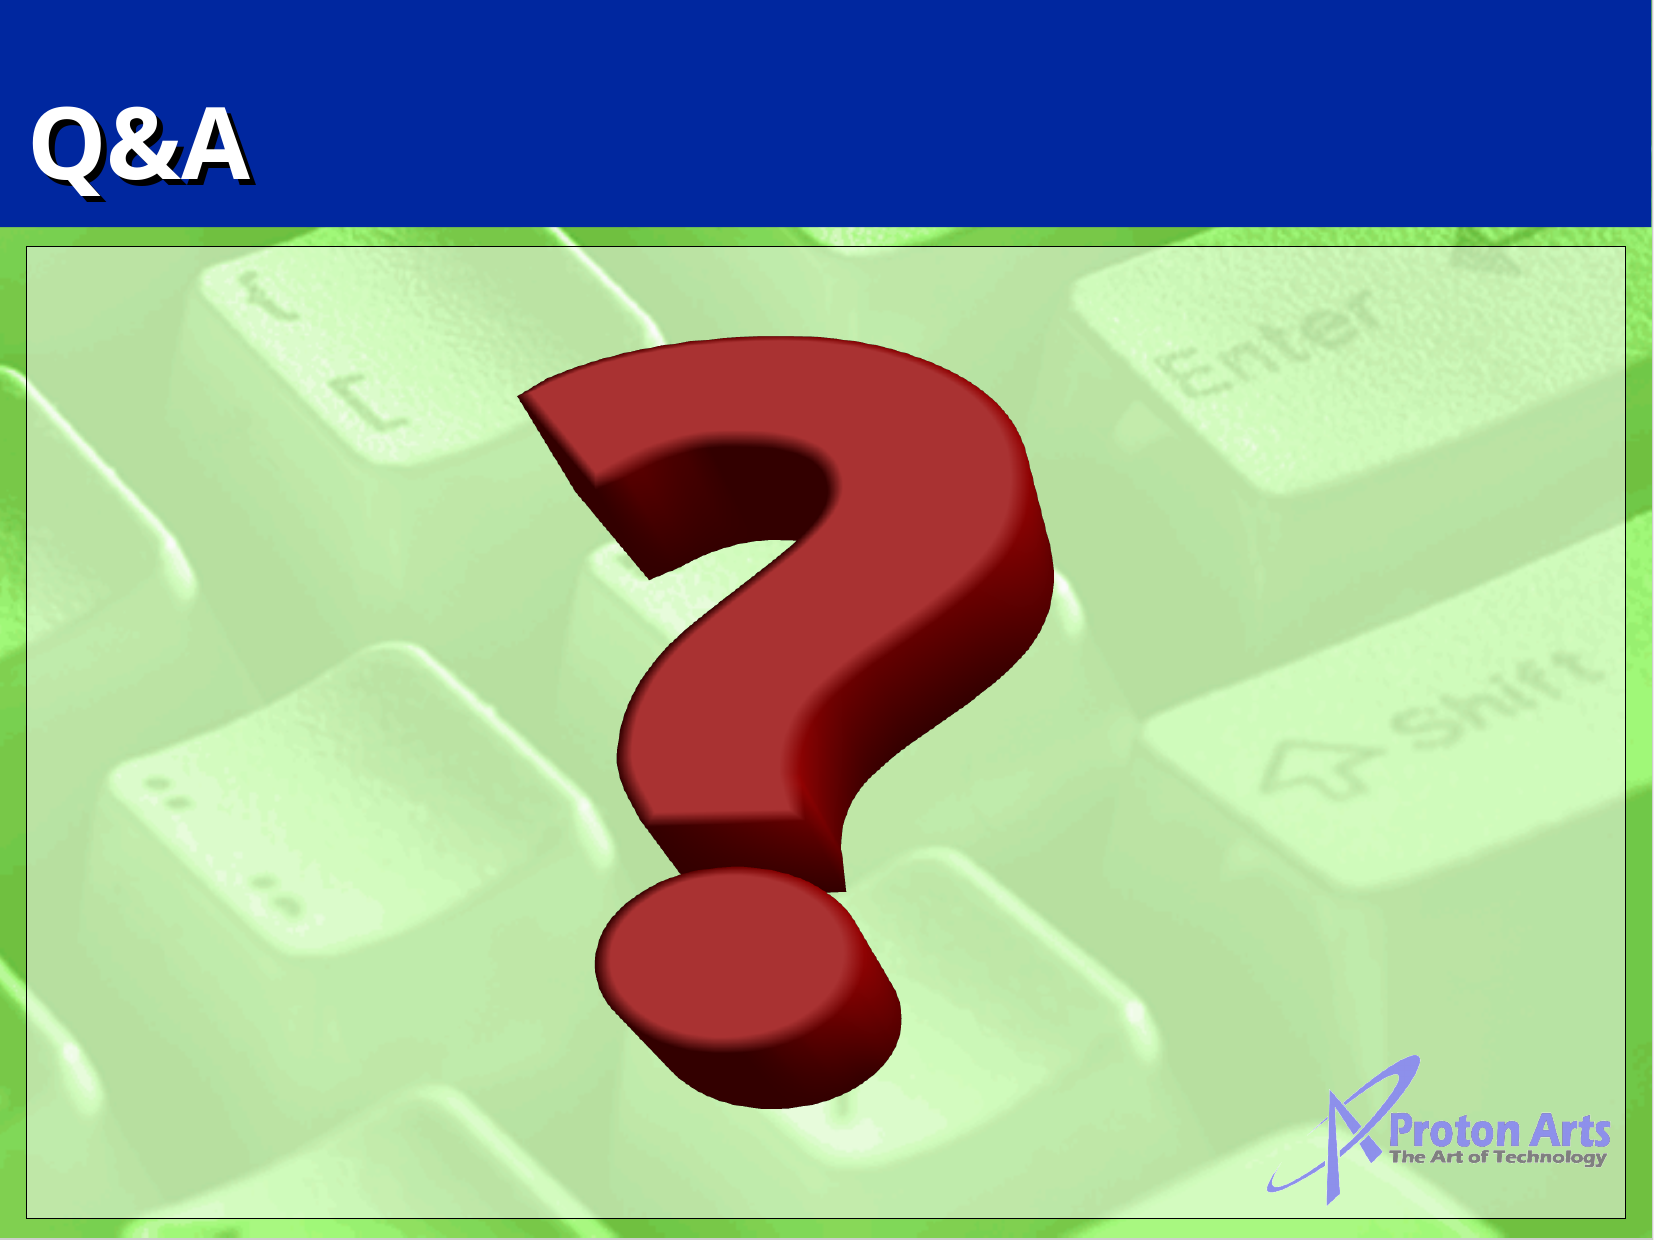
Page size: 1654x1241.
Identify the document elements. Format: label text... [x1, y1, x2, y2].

picture [0, 228, 1652, 1238]
title Q&A [27, 0, 1571, 282]
